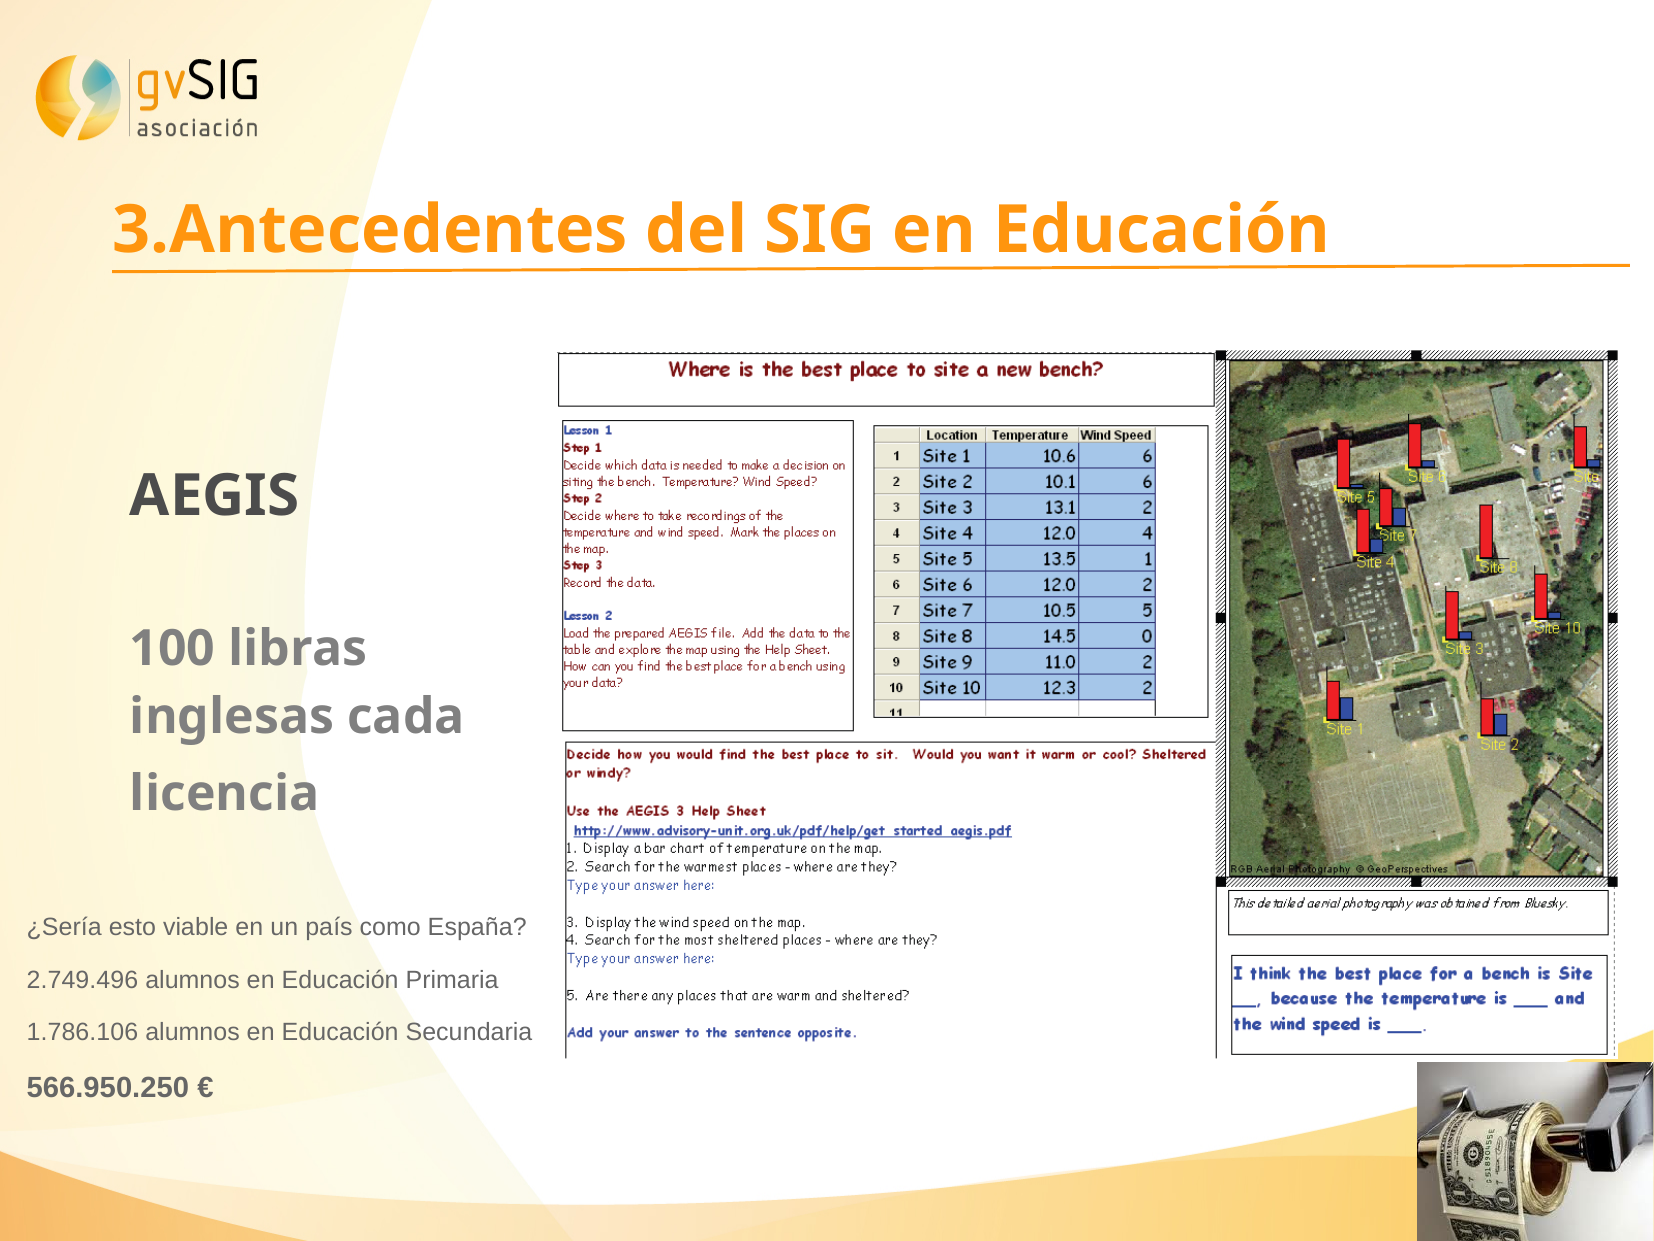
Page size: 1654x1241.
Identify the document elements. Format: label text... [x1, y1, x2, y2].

title 3.Antecedentes del SIG en Educación [112, 177, 1630, 270]
title 3.Antecedentes del SIG en Educación [112, 267, 1630, 276]
picture [0, 0, 1654, 1241]
title AEGIS 100 libras inglesas cada licencia [129, 480, 502, 802]
text_box ¿Sería esto viable en un país como España? 2.749.496 alumnos en Educación Primaria 1.786.106 alumnos en Educación Secundaria 566.950.250 € [11, 905, 557, 1112]
